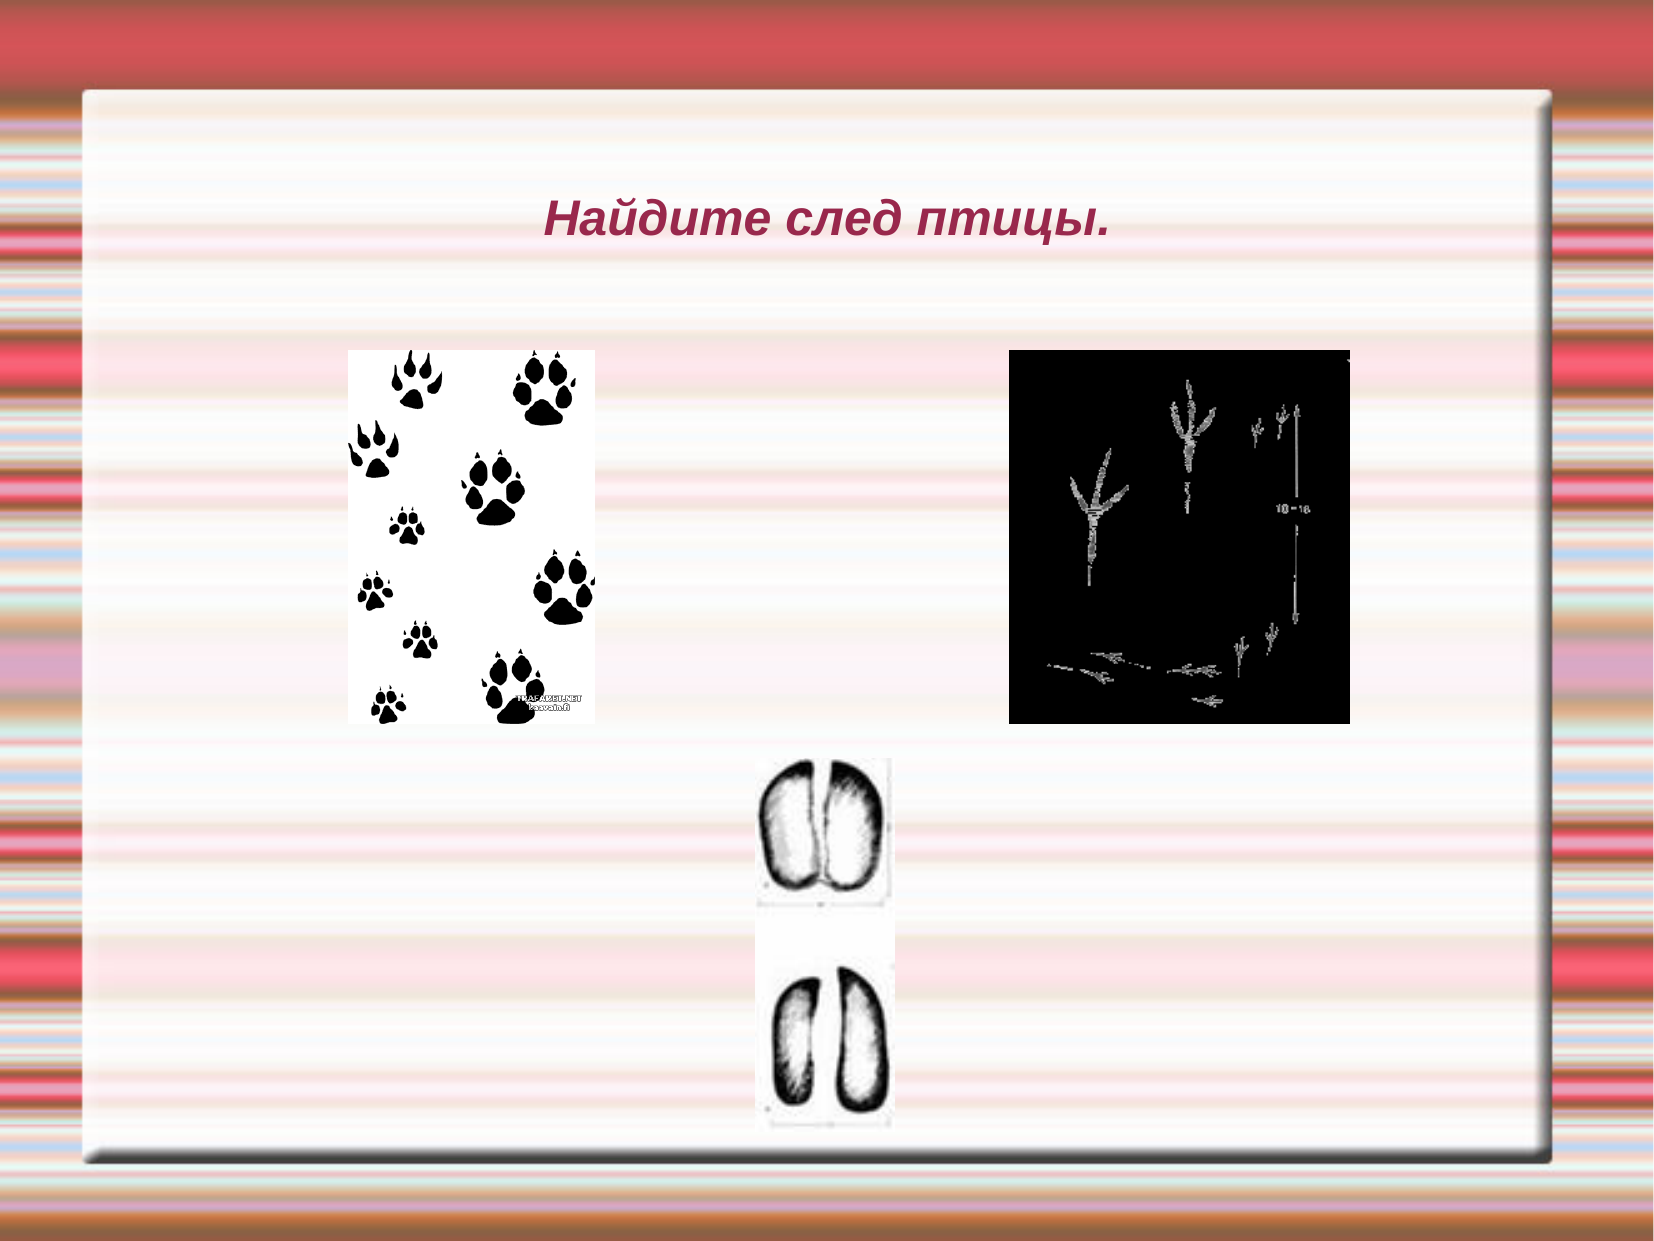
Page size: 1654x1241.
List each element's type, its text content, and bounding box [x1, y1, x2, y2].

title Найдите след птицы. [121, 114, 1534, 322]
picture [0, 0, 1654, 1241]
